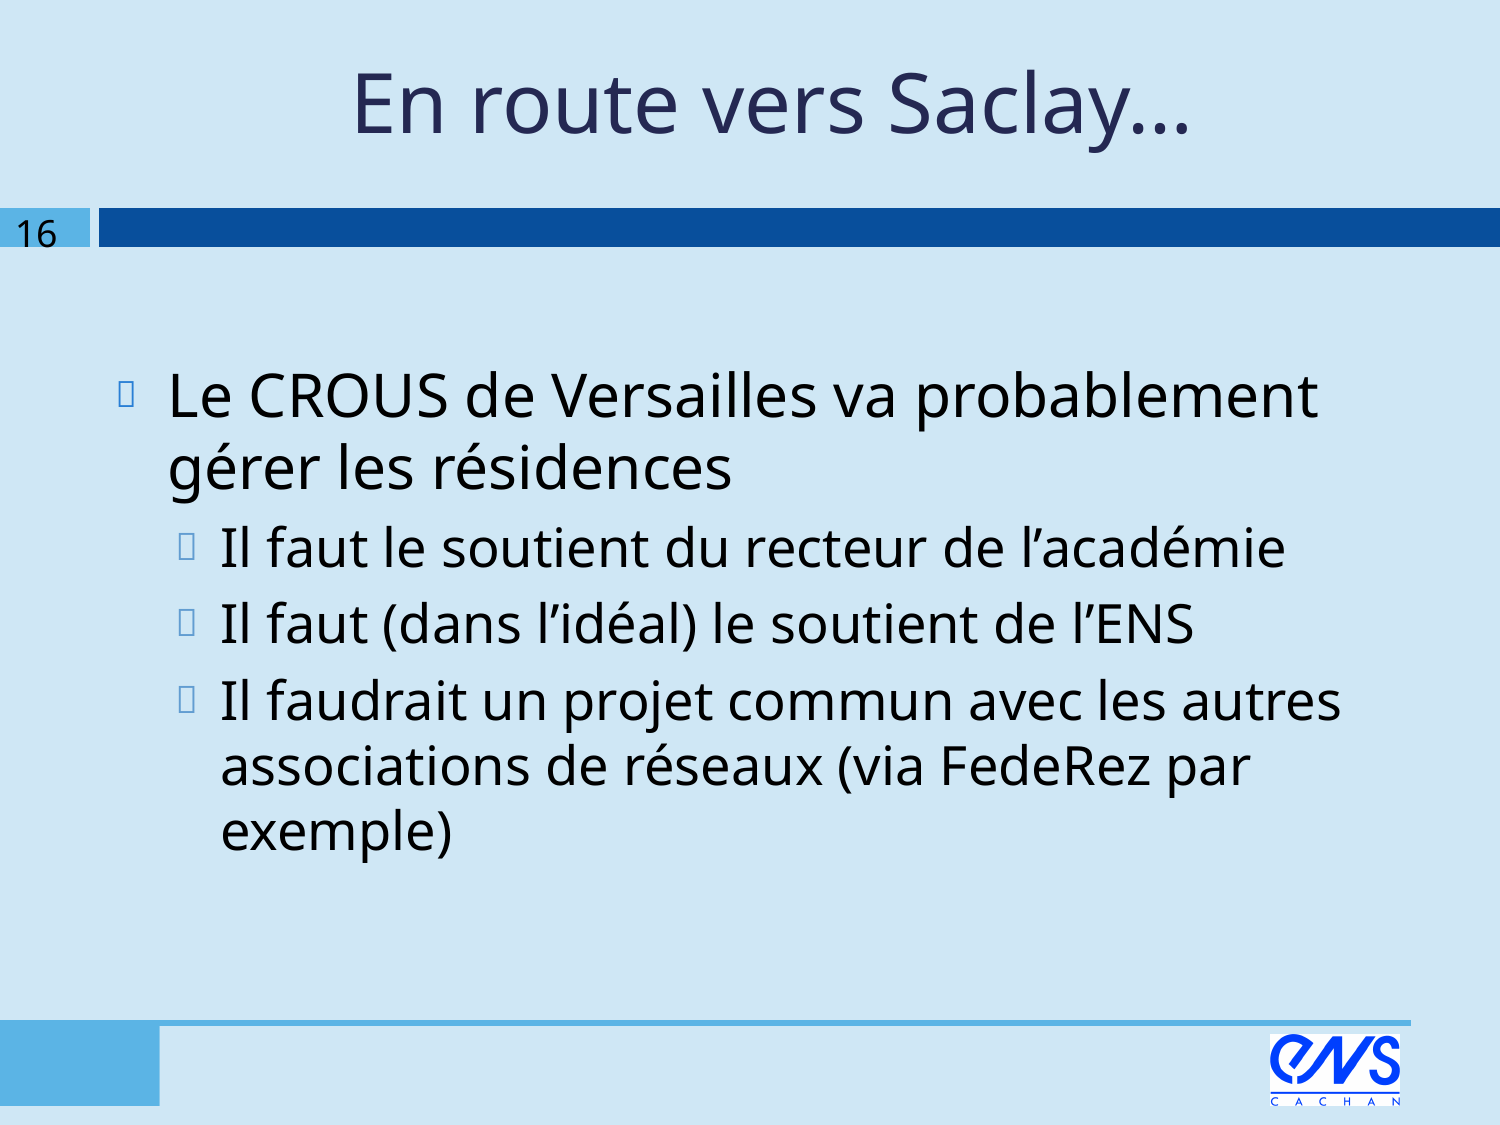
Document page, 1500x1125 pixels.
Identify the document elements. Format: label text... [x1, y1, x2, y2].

picture [51, 208, 1500, 247]
title En route vers Saclay… [106, 42, 1438, 212]
picture [1270, 1034, 1400, 1106]
slide_number <numéro> [0, 202, 88, 243]
picture [27, 243, 43, 247]
picture [0, 243, 24, 247]
list Le CROUS de Versailles va probablement gérer les résidences Il faut le soutient du recteur de l’académie Il faut (dans l’idéal) le soutient de l’ENS Il faudrait un projet commun avec les autres associations de réseaux (via FedeRez par exemple) [100, 262, 1438, 1000]
